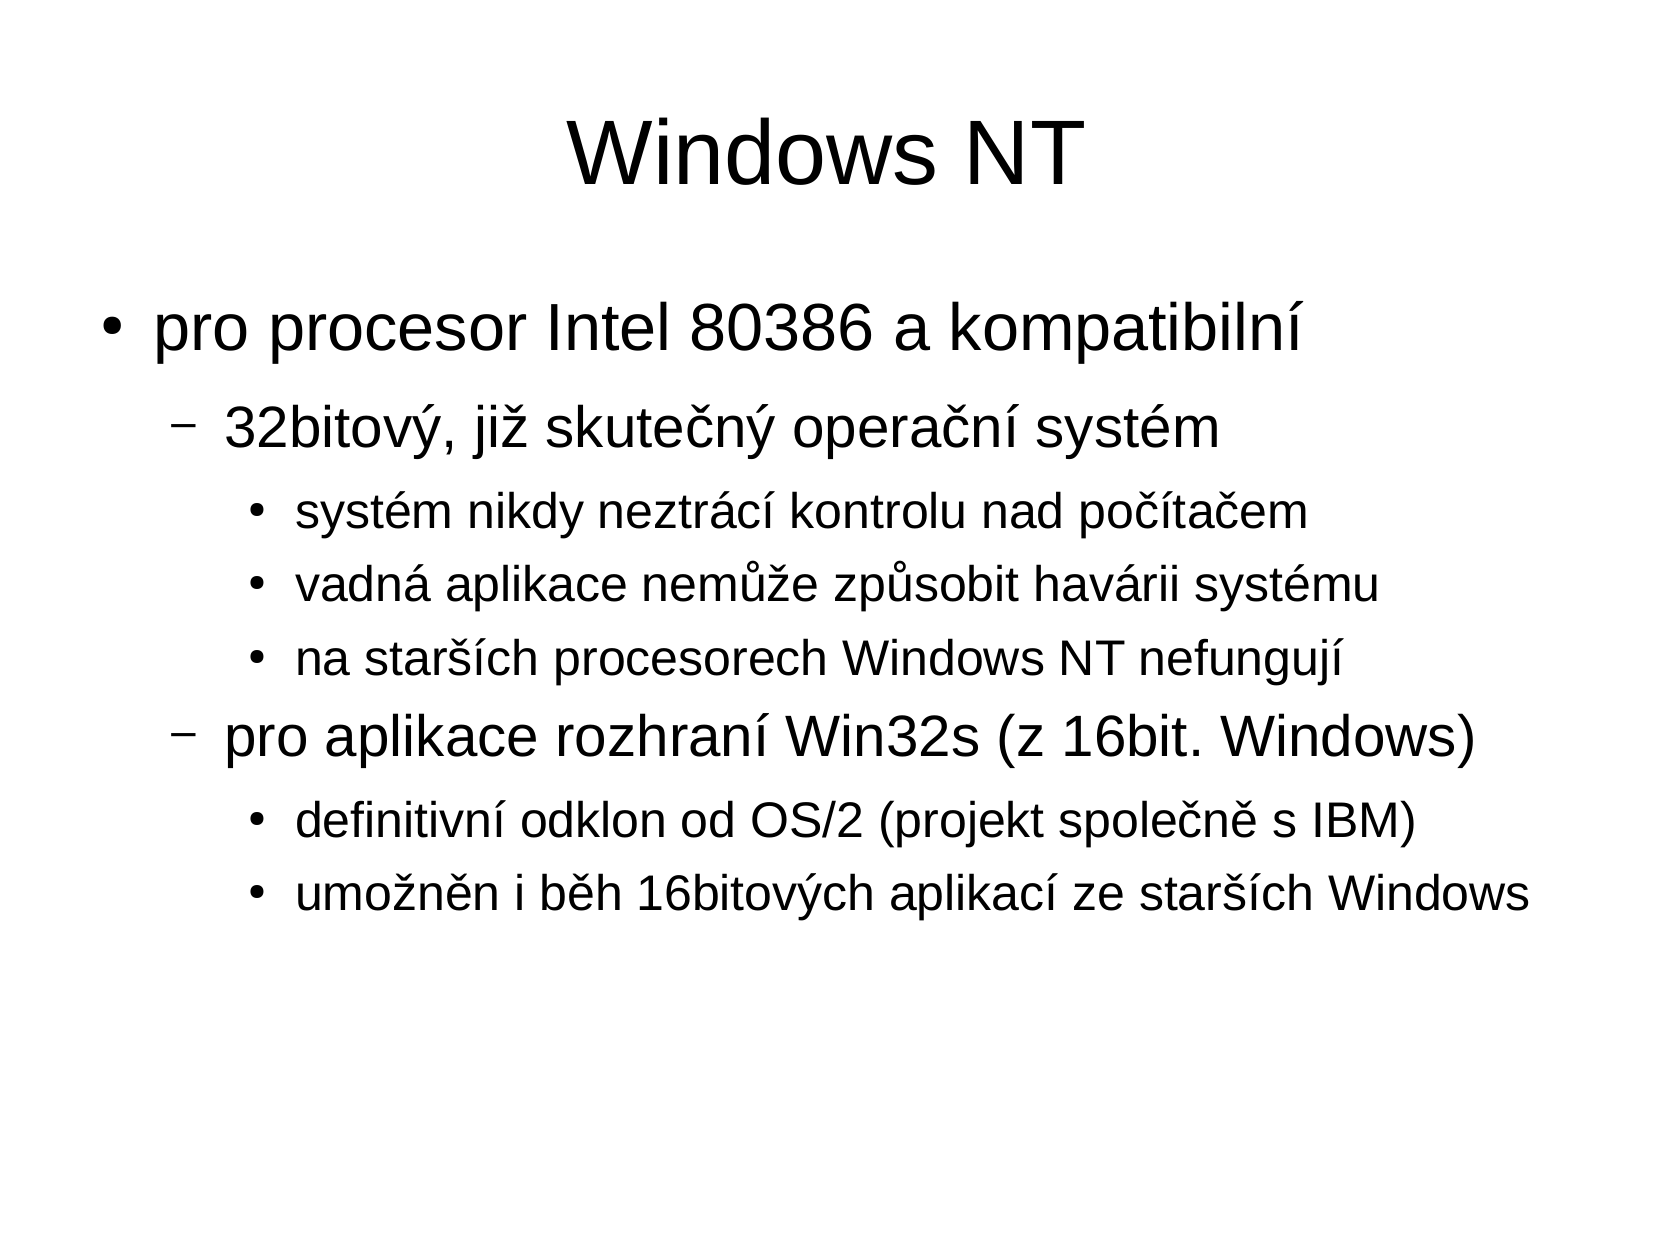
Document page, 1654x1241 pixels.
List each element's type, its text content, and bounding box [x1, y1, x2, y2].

list pro procesor Intel 80386 a kompatibilní 32bitový, již skutečný operační systém systém nikdy neztrácí kontrolu nad počítačem vadná aplikace nemůže způsobit havárii systému na starších procesorech Windows NT nefungují pro aplikace rozhraní Win32s (z 16bit. Windows) definitivní odklon od OS/2 (projekt společně s IBM) umožněn i běh 16bitových aplikací ze starších Windows [82, 290, 1571, 1010]
title Windows NT [82, 49, 1571, 257]
